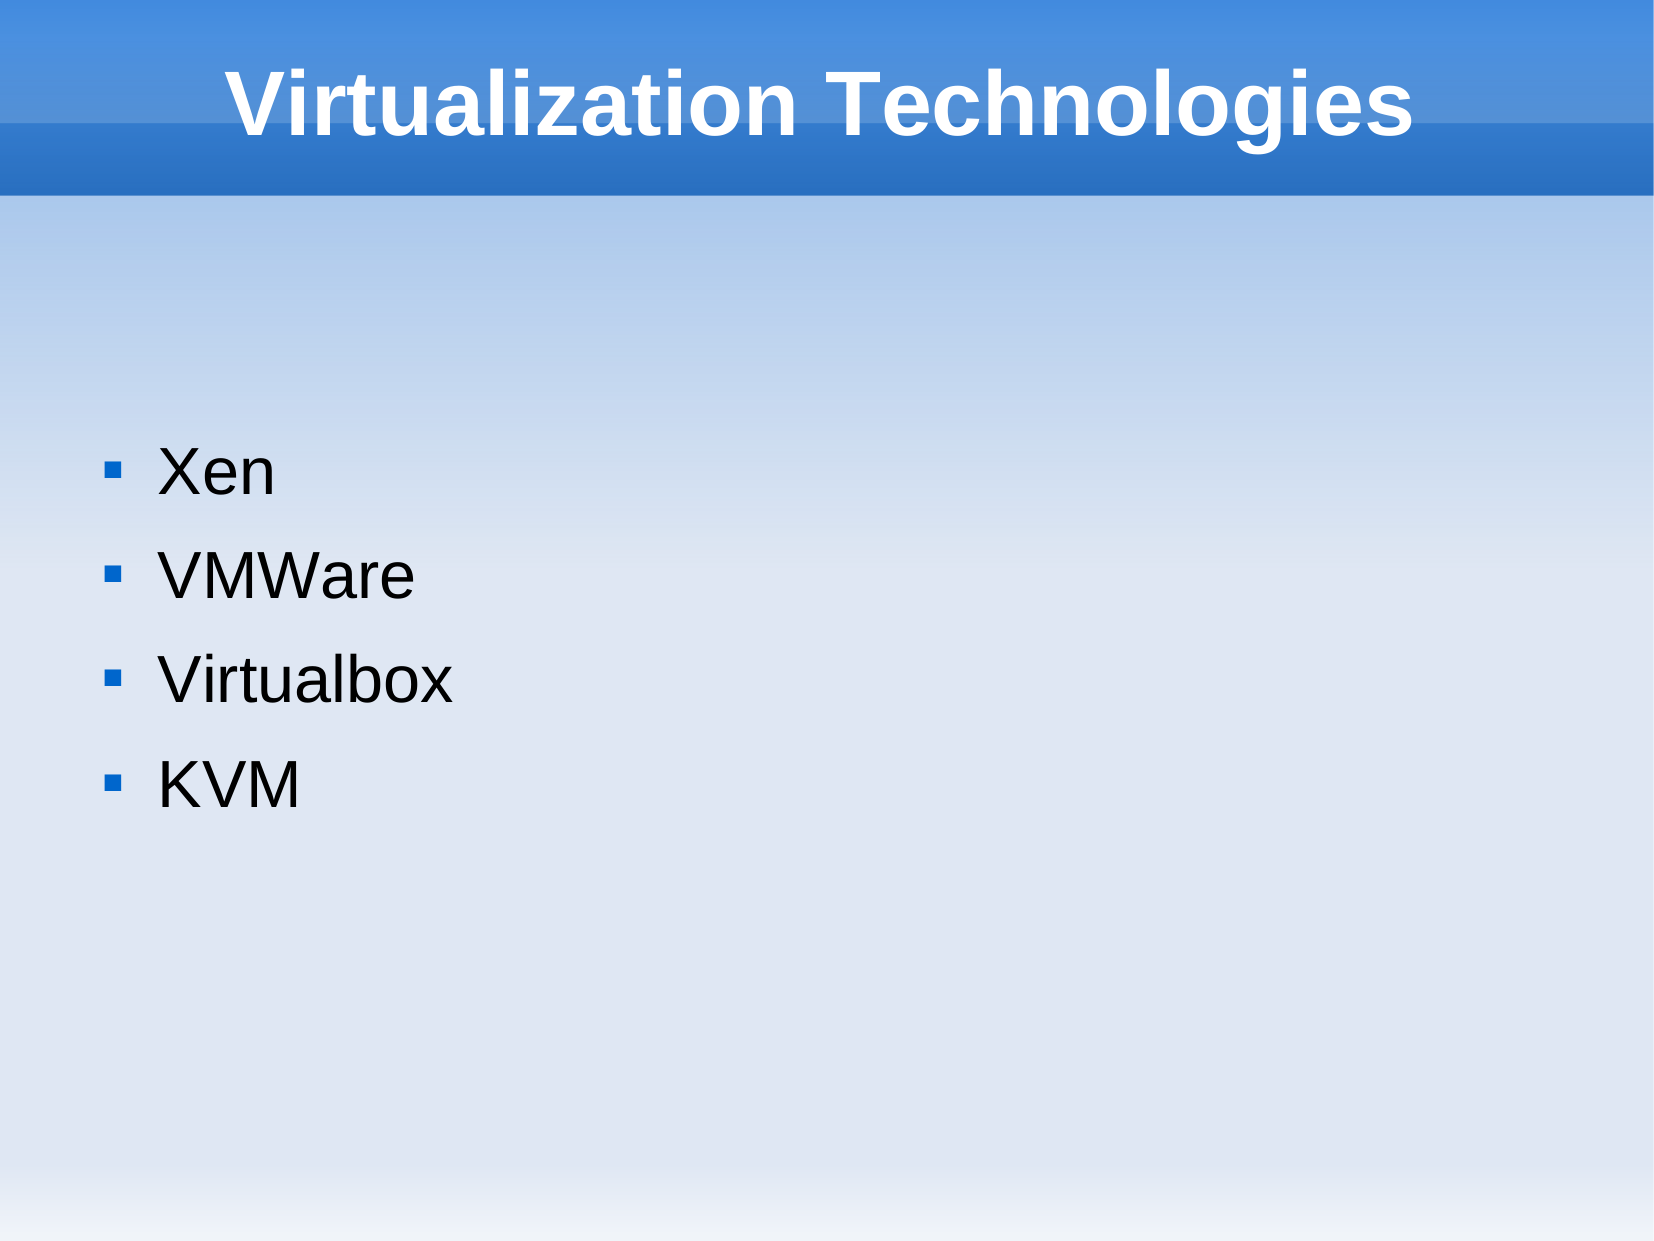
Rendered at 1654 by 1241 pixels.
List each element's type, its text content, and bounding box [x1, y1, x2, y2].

picture [0, 0, 1654, 1241]
list Xen VMWare Virtualbox KVM [86, 433, 1576, 1088]
title Virtualization Technologies [76, 7, 1565, 200]
